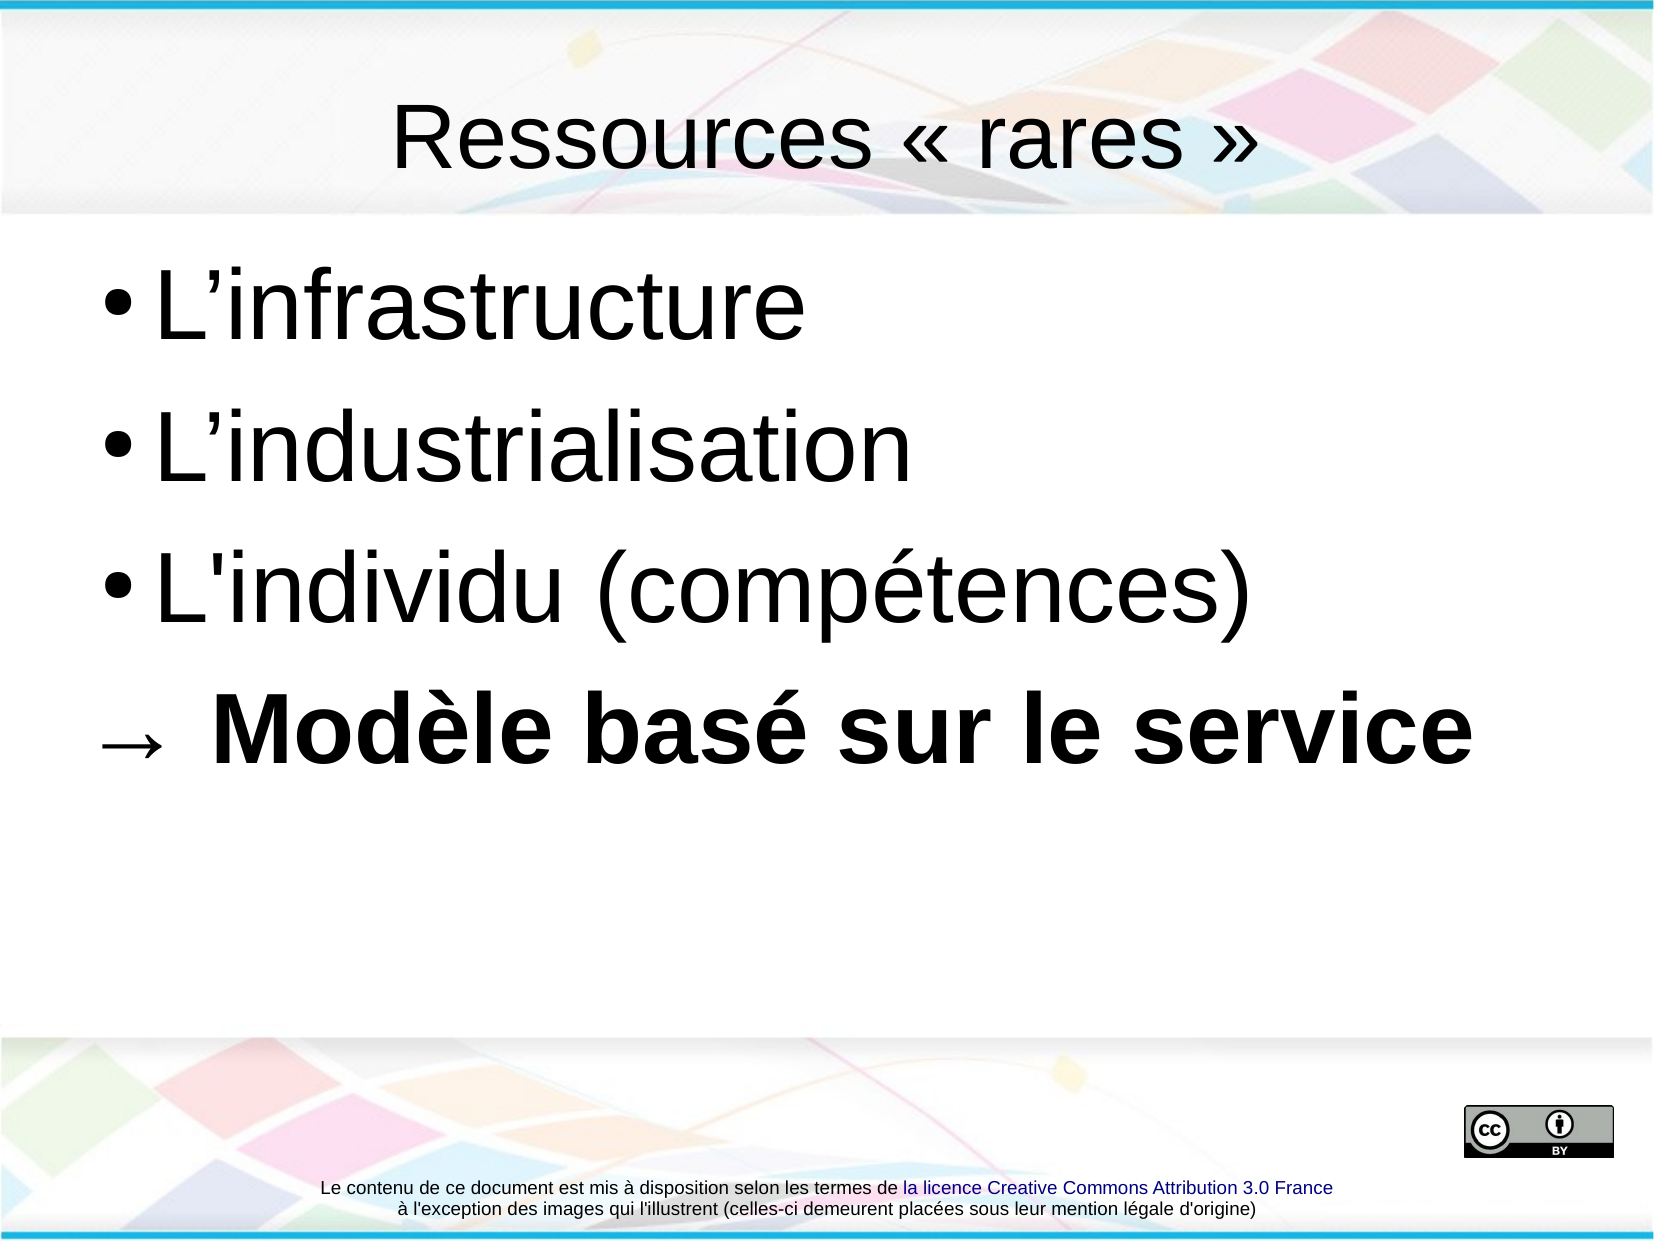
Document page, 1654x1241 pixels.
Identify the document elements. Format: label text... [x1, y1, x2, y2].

picture [0, 0, 1654, 216]
title Ressources « rares » [82, 49, 1571, 225]
picture [0, 1024, 1654, 1241]
list L’infrastructure L’industrialisation L'individu (compétences) → Modèle basé sur le service [82, 249, 1538, 969]
